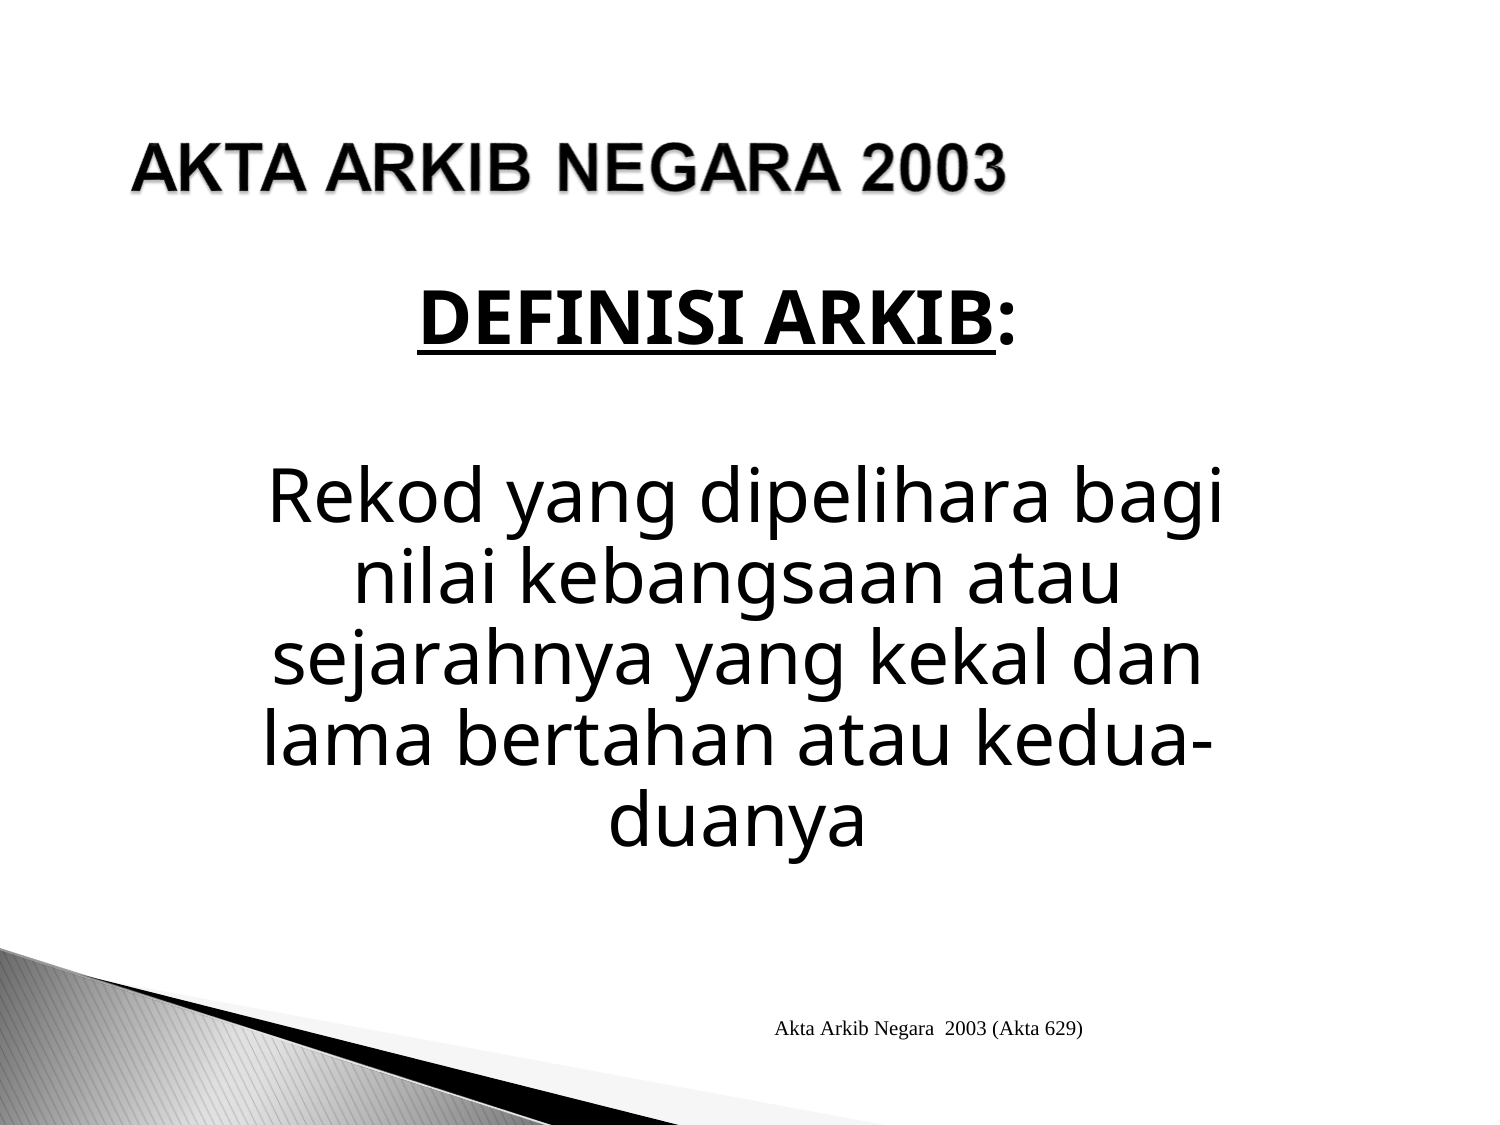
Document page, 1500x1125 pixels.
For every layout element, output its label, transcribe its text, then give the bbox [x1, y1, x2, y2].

list DEFINISI ARKIB: Rekod yang dipelihara bagi nilai kebangsaan atau sejarahnya yang kekal dan lama bertahan atau kedua-duanya [149, 271, 1267, 972]
text_box Akta Arkib Negara 2003 (Akta 629) [712, 987, 1099, 1048]
picture [0, 947, 559, 1125]
picture [116, 139, 1379, 245]
